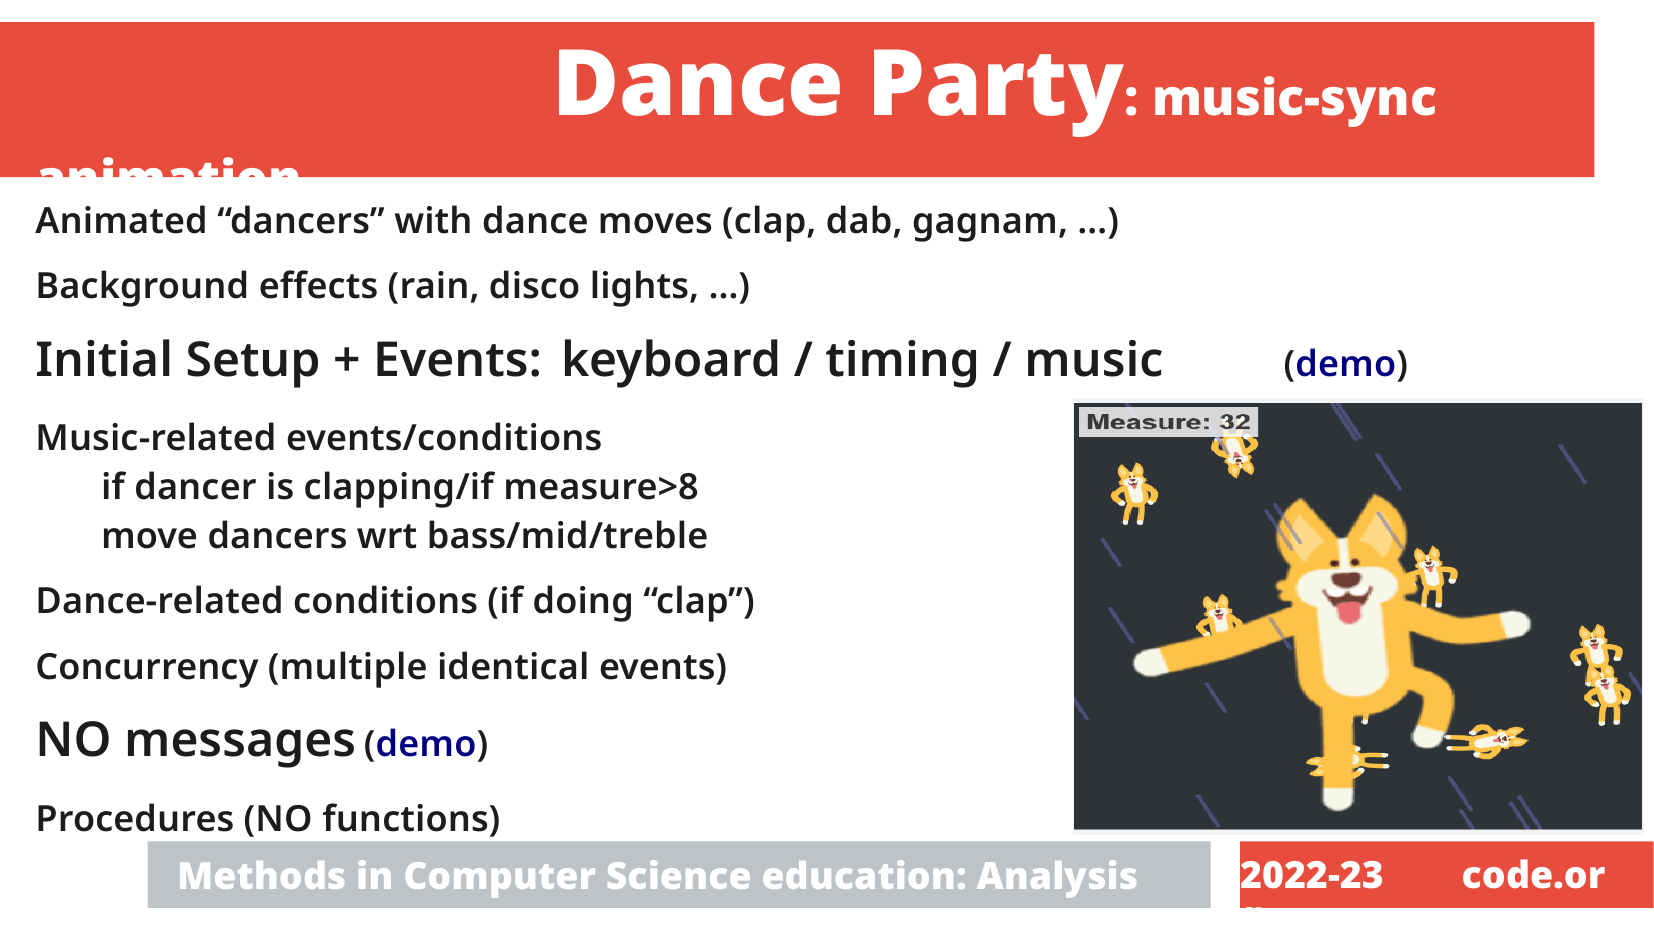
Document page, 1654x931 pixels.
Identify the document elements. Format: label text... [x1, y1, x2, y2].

picture [1073, 398, 1644, 835]
title Dance Party: music-sync animation [35, 17, 1595, 156]
list Animated “dancers” with dance moves (clap, dab, gagnam, …) Background effects (rain, disco lights, …) Initial Setup + Events: keyboard / timing / music (demo) Music-related events/conditions if dancer is clapping/if measure>8 move dancers wrt bass/mid/treble Dance-related conditions (if doing “clap”) Concurrency (multiple identical events) NO messages (demo) Procedures (NO functions) [35, 194, 1619, 842]
